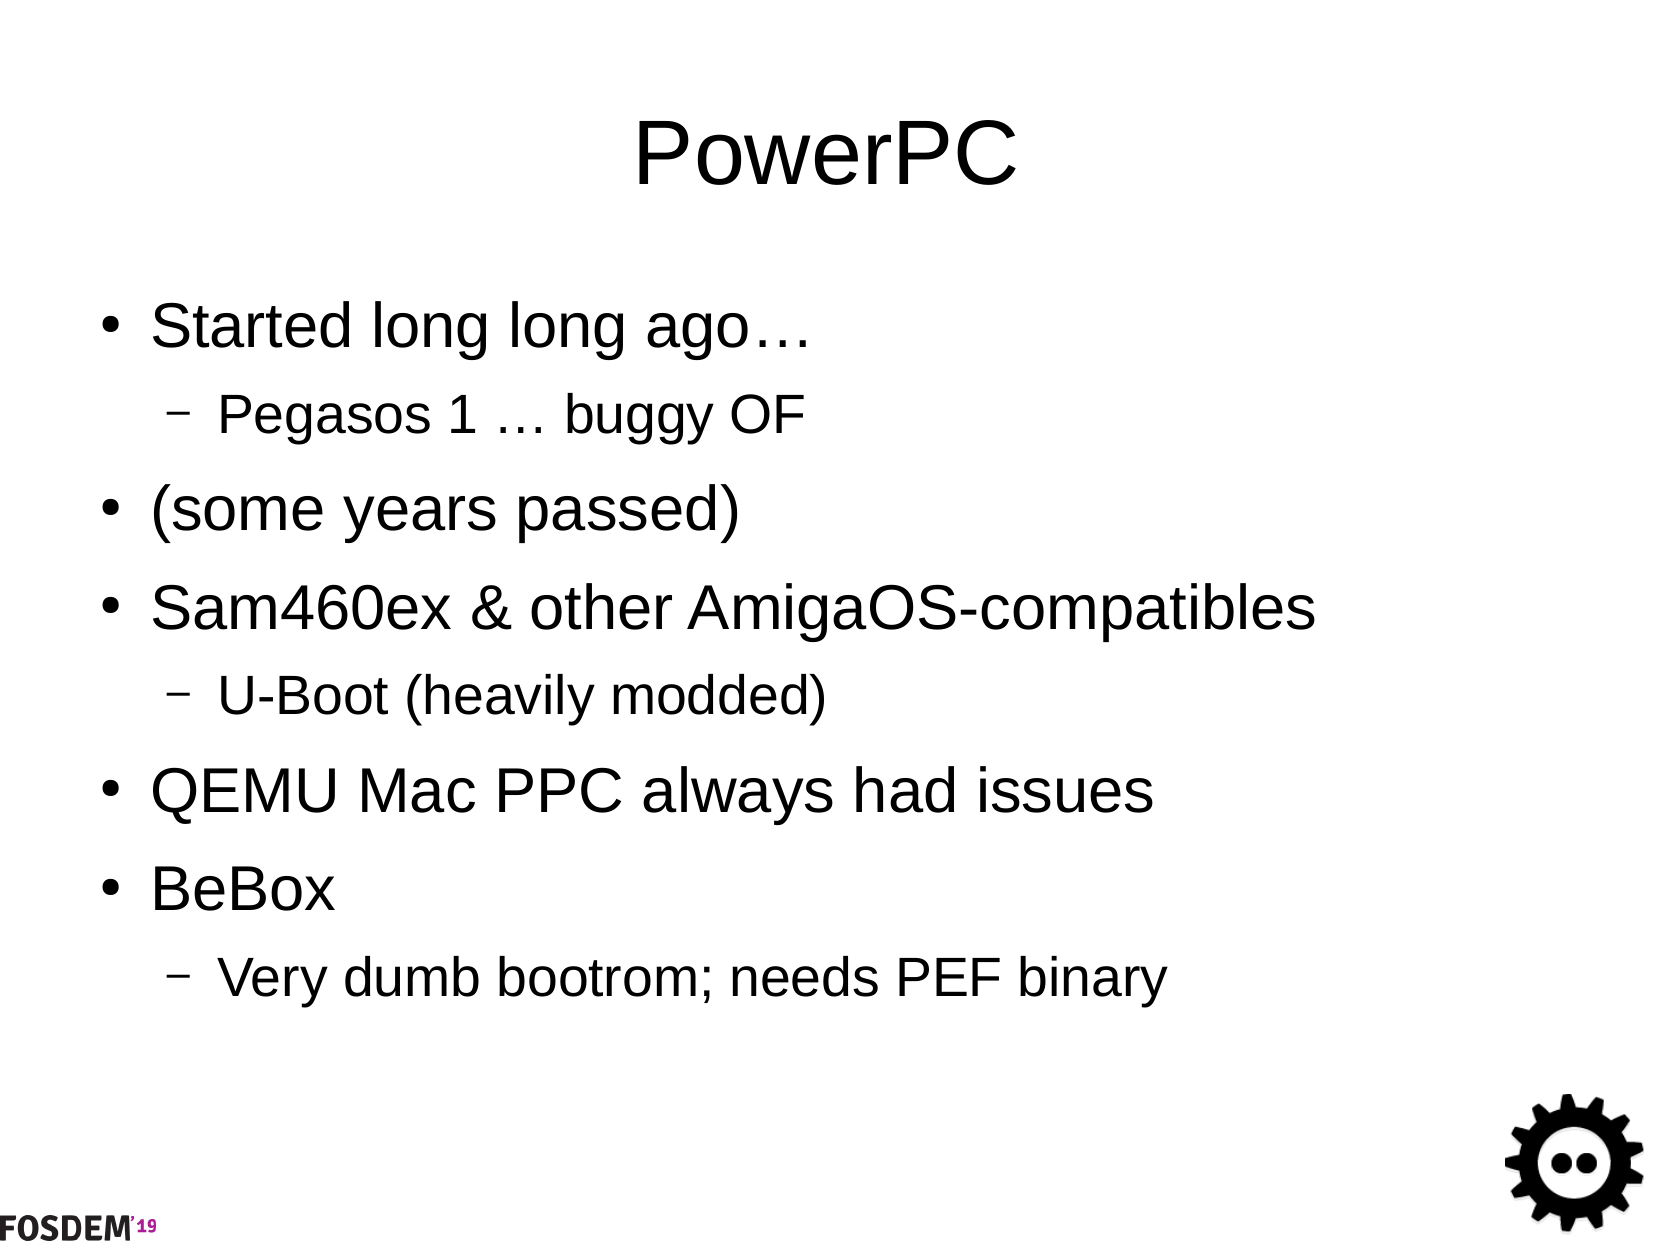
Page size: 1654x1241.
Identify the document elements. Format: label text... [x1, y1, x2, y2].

list Started long long ago… Pegasos 1 … buggy OF (some years passed) Sam460ex & other AmigaOS-compatibles U-Boot (heavily modded) QEMU Mac PPC always had issues BeBox Very dumb bootrom; needs PEF binary [82, 290, 1571, 1010]
picture [1505, 1094, 1648, 1235]
picture [0, 1215, 156, 1241]
title PowerPC [82, 49, 1571, 257]
